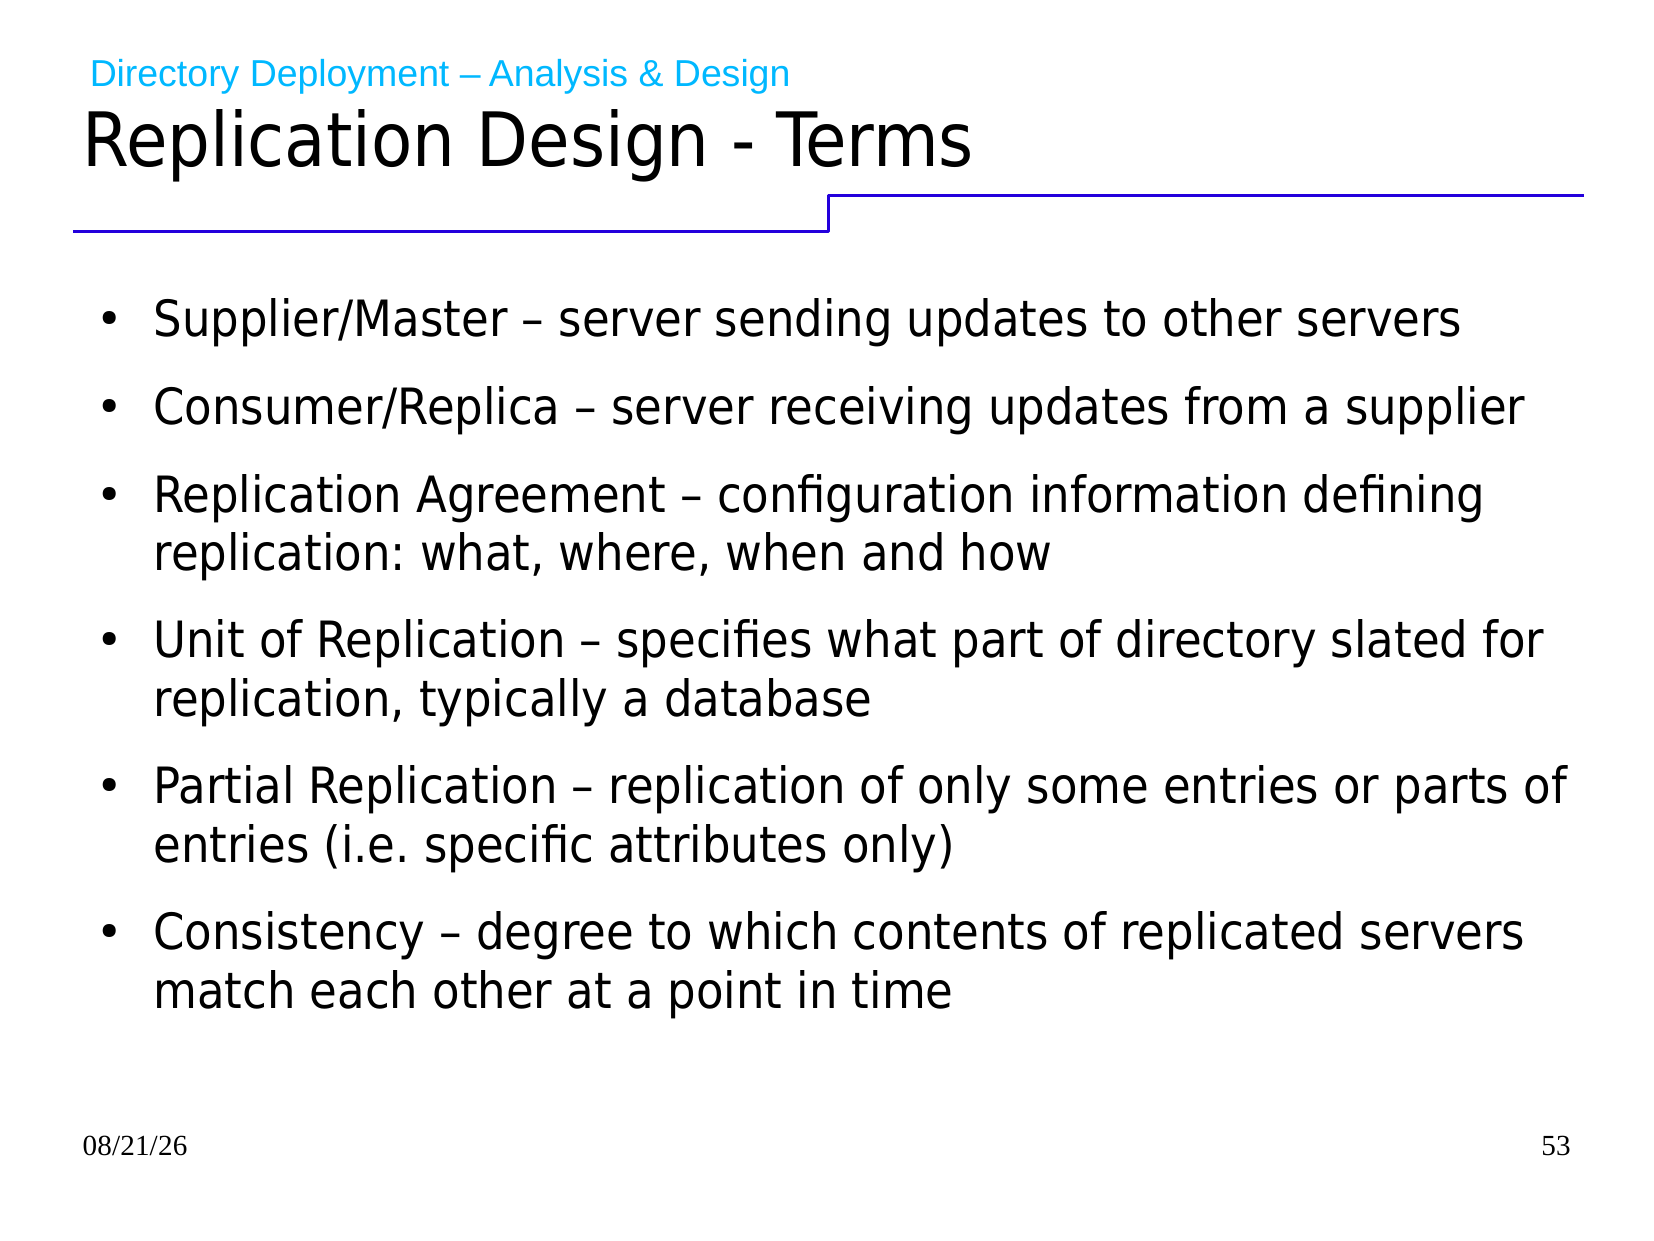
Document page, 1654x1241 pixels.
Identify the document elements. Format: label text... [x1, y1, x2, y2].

text_box Directory Deployment – Analysis & Design [75, 45, 901, 103]
title Replication Design - Terms [82, 49, 1571, 232]
list Supplier/Master – server sending updates to other servers Consumer/Replica – server receiving updates from a supplier Replication Agreement – configuration information defining replication: what, where, when and how Unit of Replication – specifies what part of directory slated for replication, typically a database Partial Replication – replication of only some entries or parts of entries (i.e. specific attributes only) Consistency – degree to which contents of replicated servers match each other at a point in time [82, 290, 1571, 1109]
